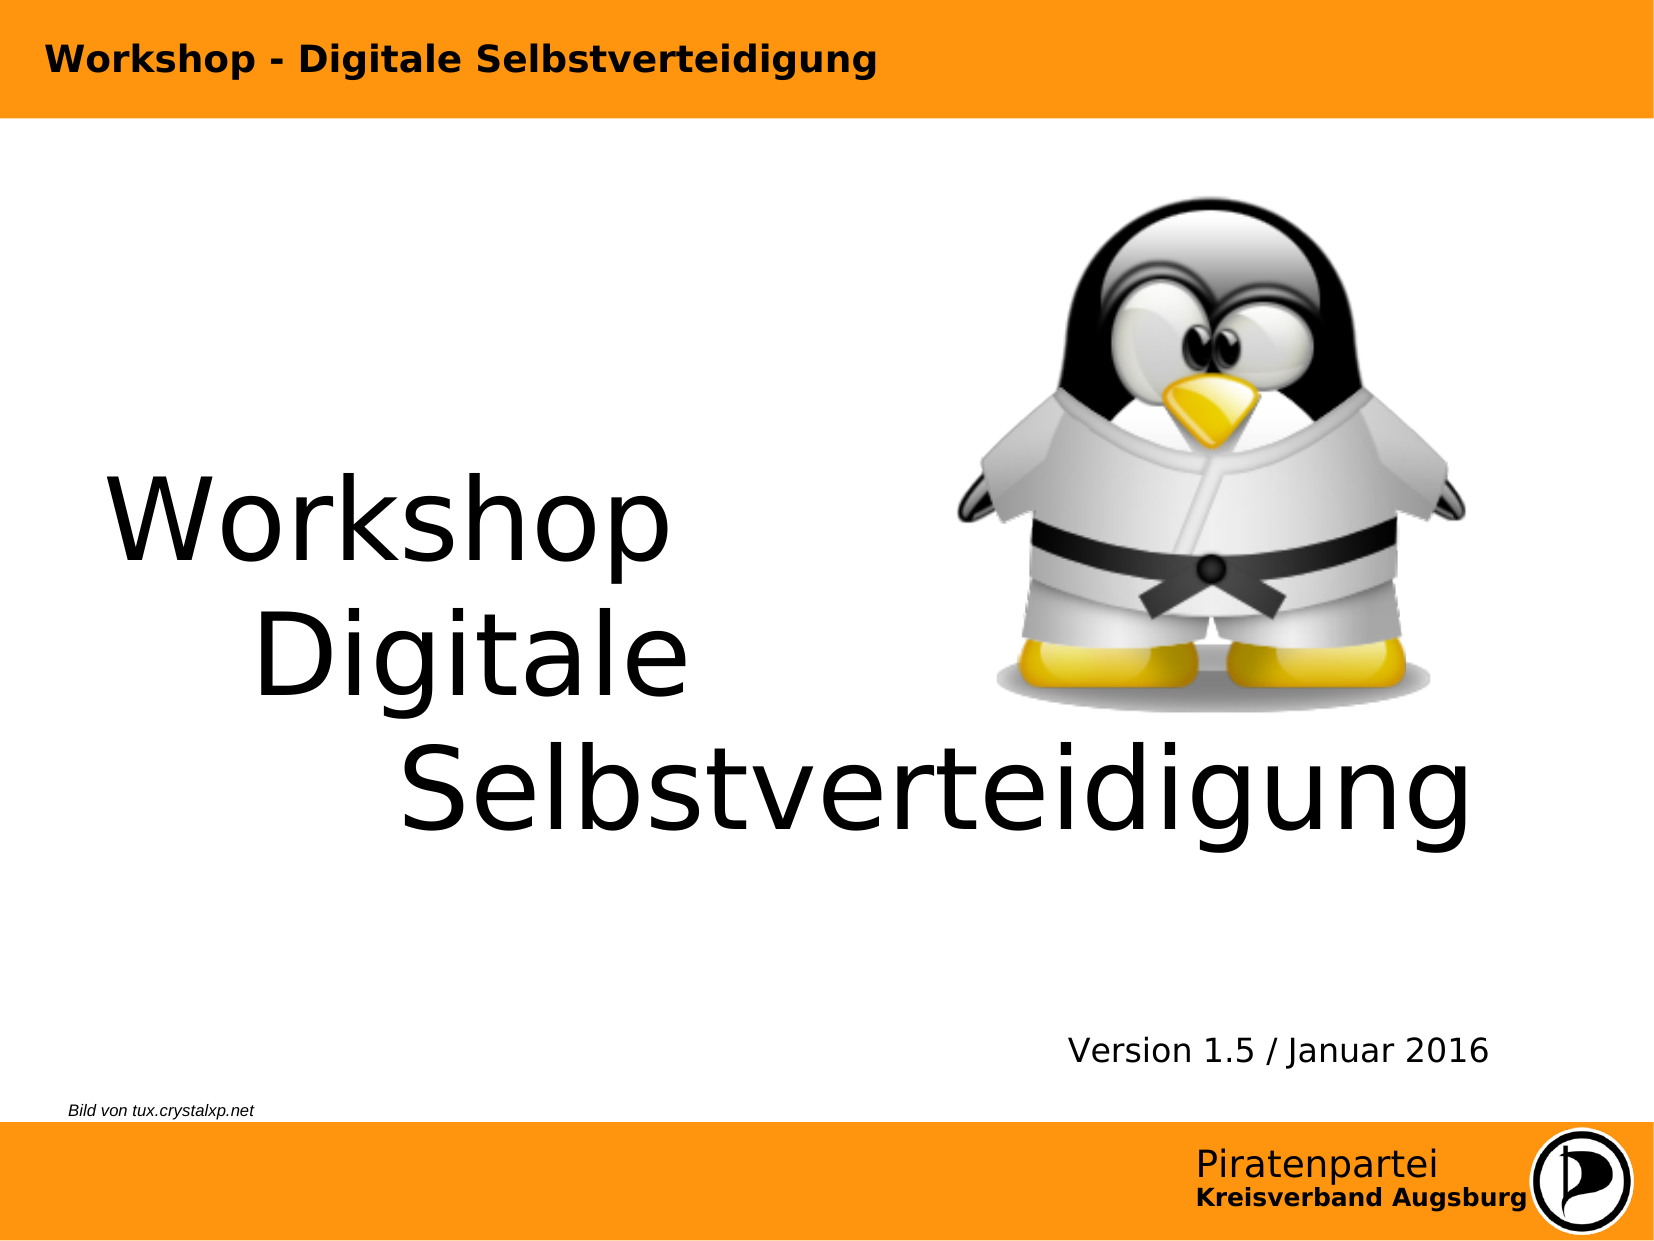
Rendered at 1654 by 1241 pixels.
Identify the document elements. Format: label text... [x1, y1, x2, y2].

picture [1529, 1127, 1634, 1235]
text_box Workshop - Digitale Selbstverteidigung [29, 29, 1329, 88]
text_box Workshop Digitale Selbstverteidigung [88, 442, 1565, 858]
text_box Version 1.5 / Januar 2016 [1053, 1023, 1599, 1082]
text_box Bild von tux.crystalxp.net [53, 1092, 274, 1127]
picture [945, 194, 1479, 728]
